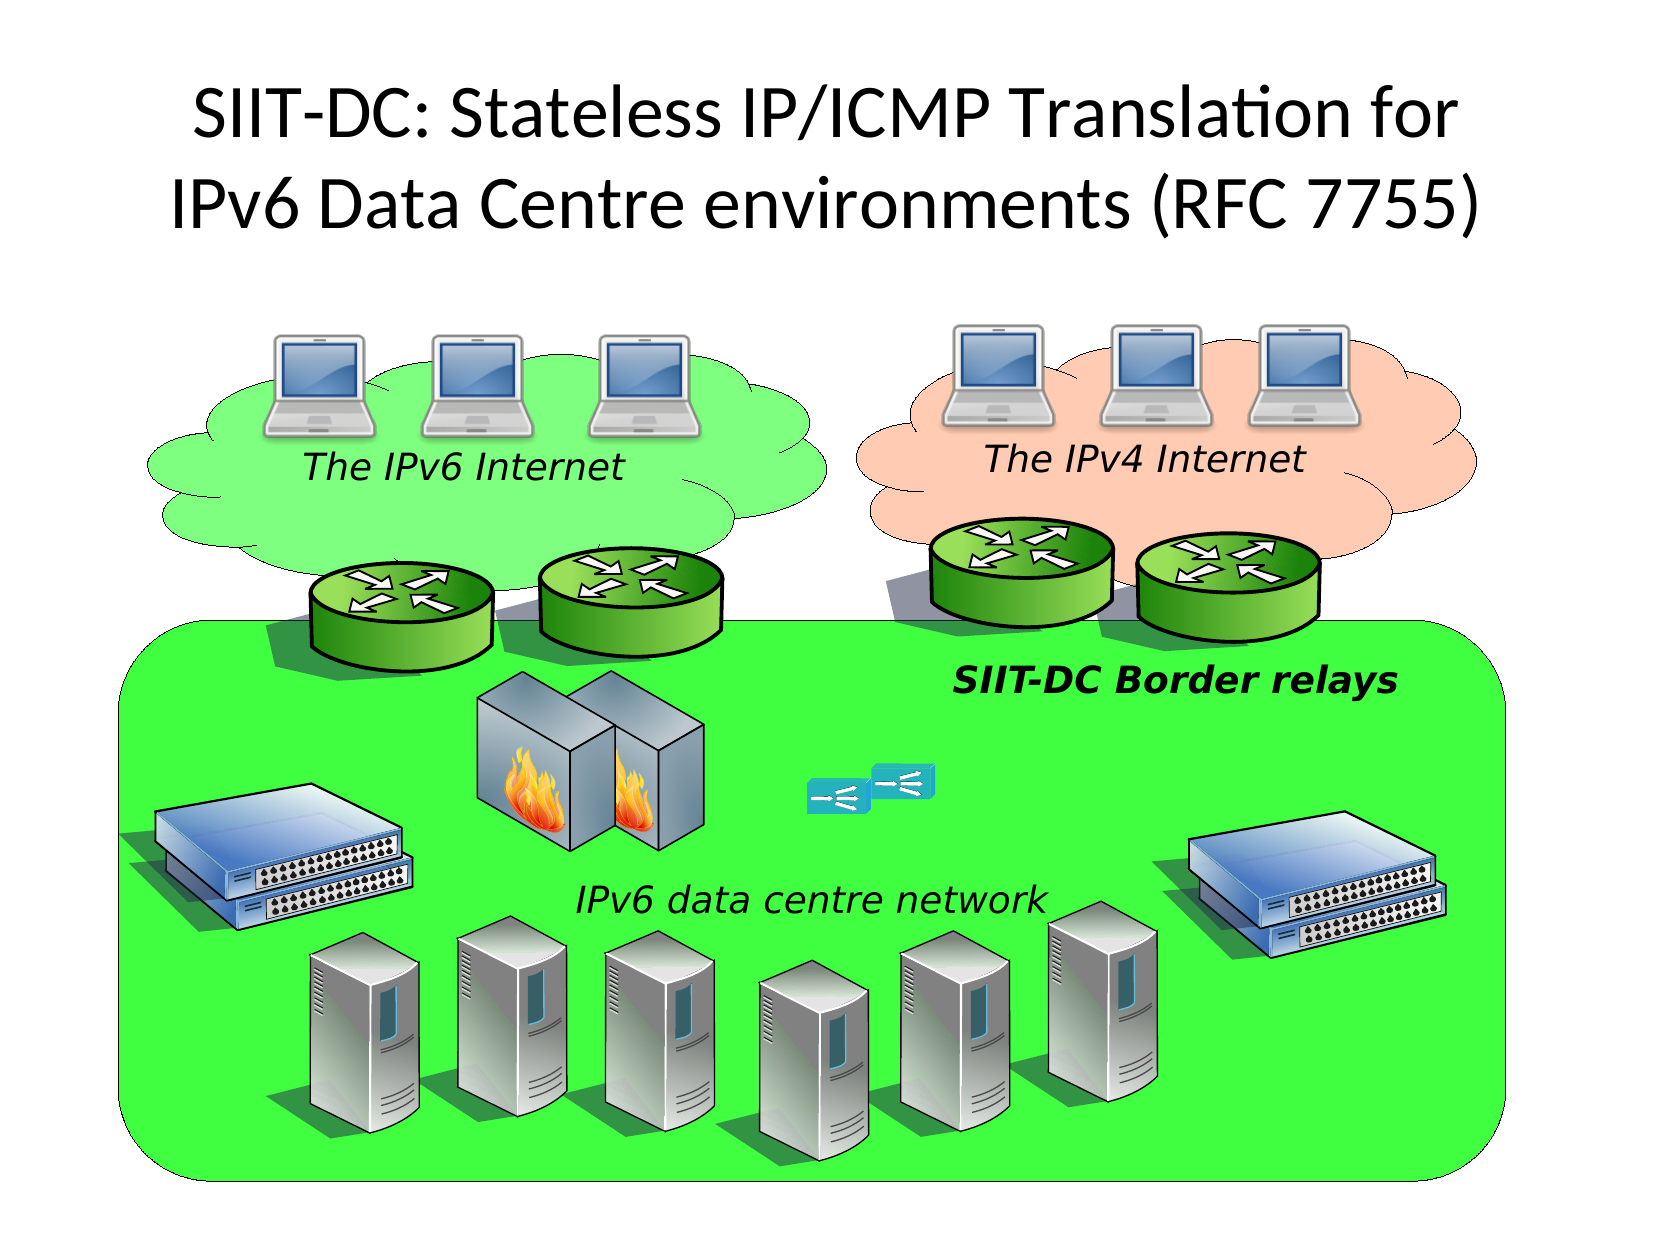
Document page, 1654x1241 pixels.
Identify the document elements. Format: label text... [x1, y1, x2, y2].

picture [767, 738, 1004, 886]
picture [118, 782, 1447, 1167]
picture [265, 546, 725, 857]
picture [1092, 314, 1221, 443]
picture [413, 324, 542, 454]
picture [934, 314, 1063, 443]
picture [255, 324, 384, 454]
title SIIT-DC: Stateless IP/ICMP Translation for IPv6 Data Centre environments (RFC 7755) [82, 49, 1571, 257]
picture [885, 516, 1322, 652]
picture [1240, 314, 1369, 443]
text_box IPv6 data centre network [118, 620, 1506, 1182]
text_box The IPv6 Internet [147, 354, 827, 563]
text_box The IPv4 Internet [856, 339, 1477, 559]
text_box SIIT-DC Border relays [937, 651, 1477, 710]
picture [580, 324, 709, 454]
